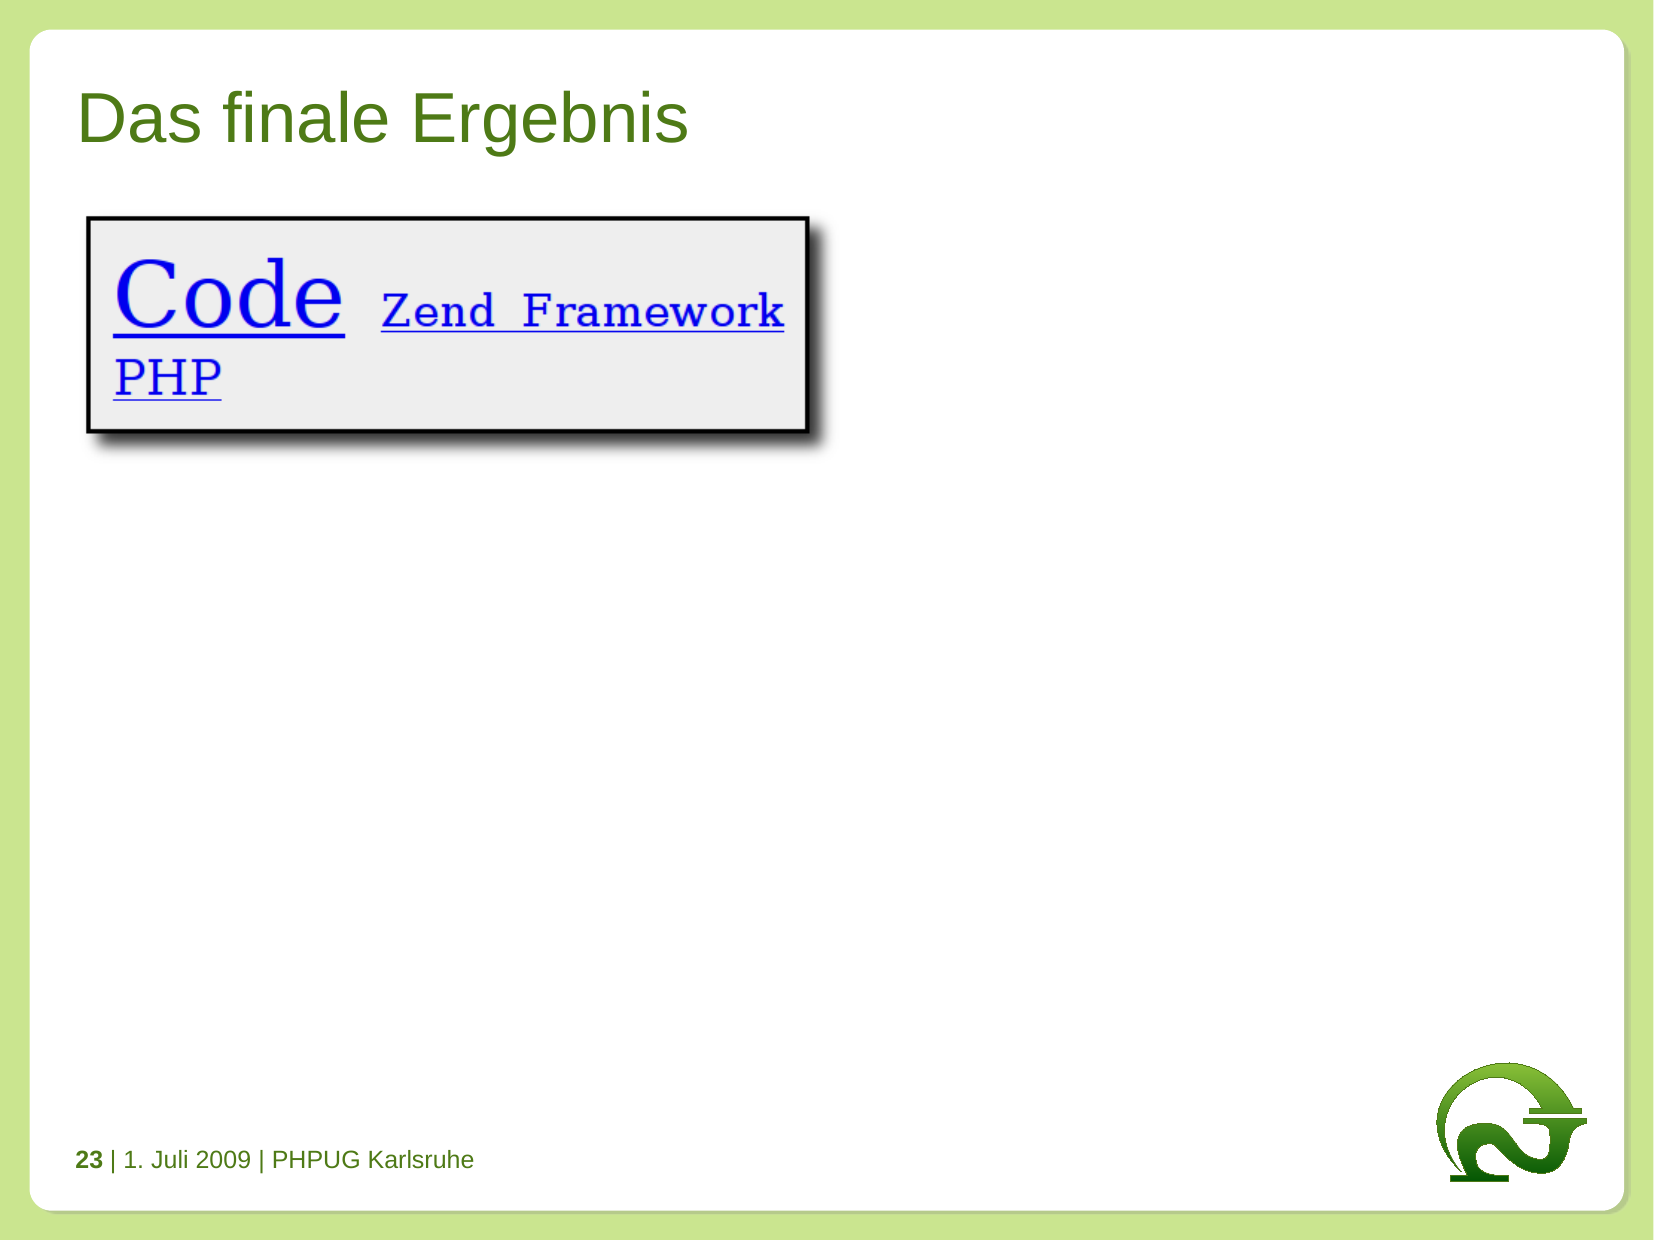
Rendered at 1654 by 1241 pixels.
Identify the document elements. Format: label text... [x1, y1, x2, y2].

title Das finale Ergebnis [76, 59, 1565, 178]
list [82, 206, 1565, 1093]
picture [76, 206, 844, 469]
